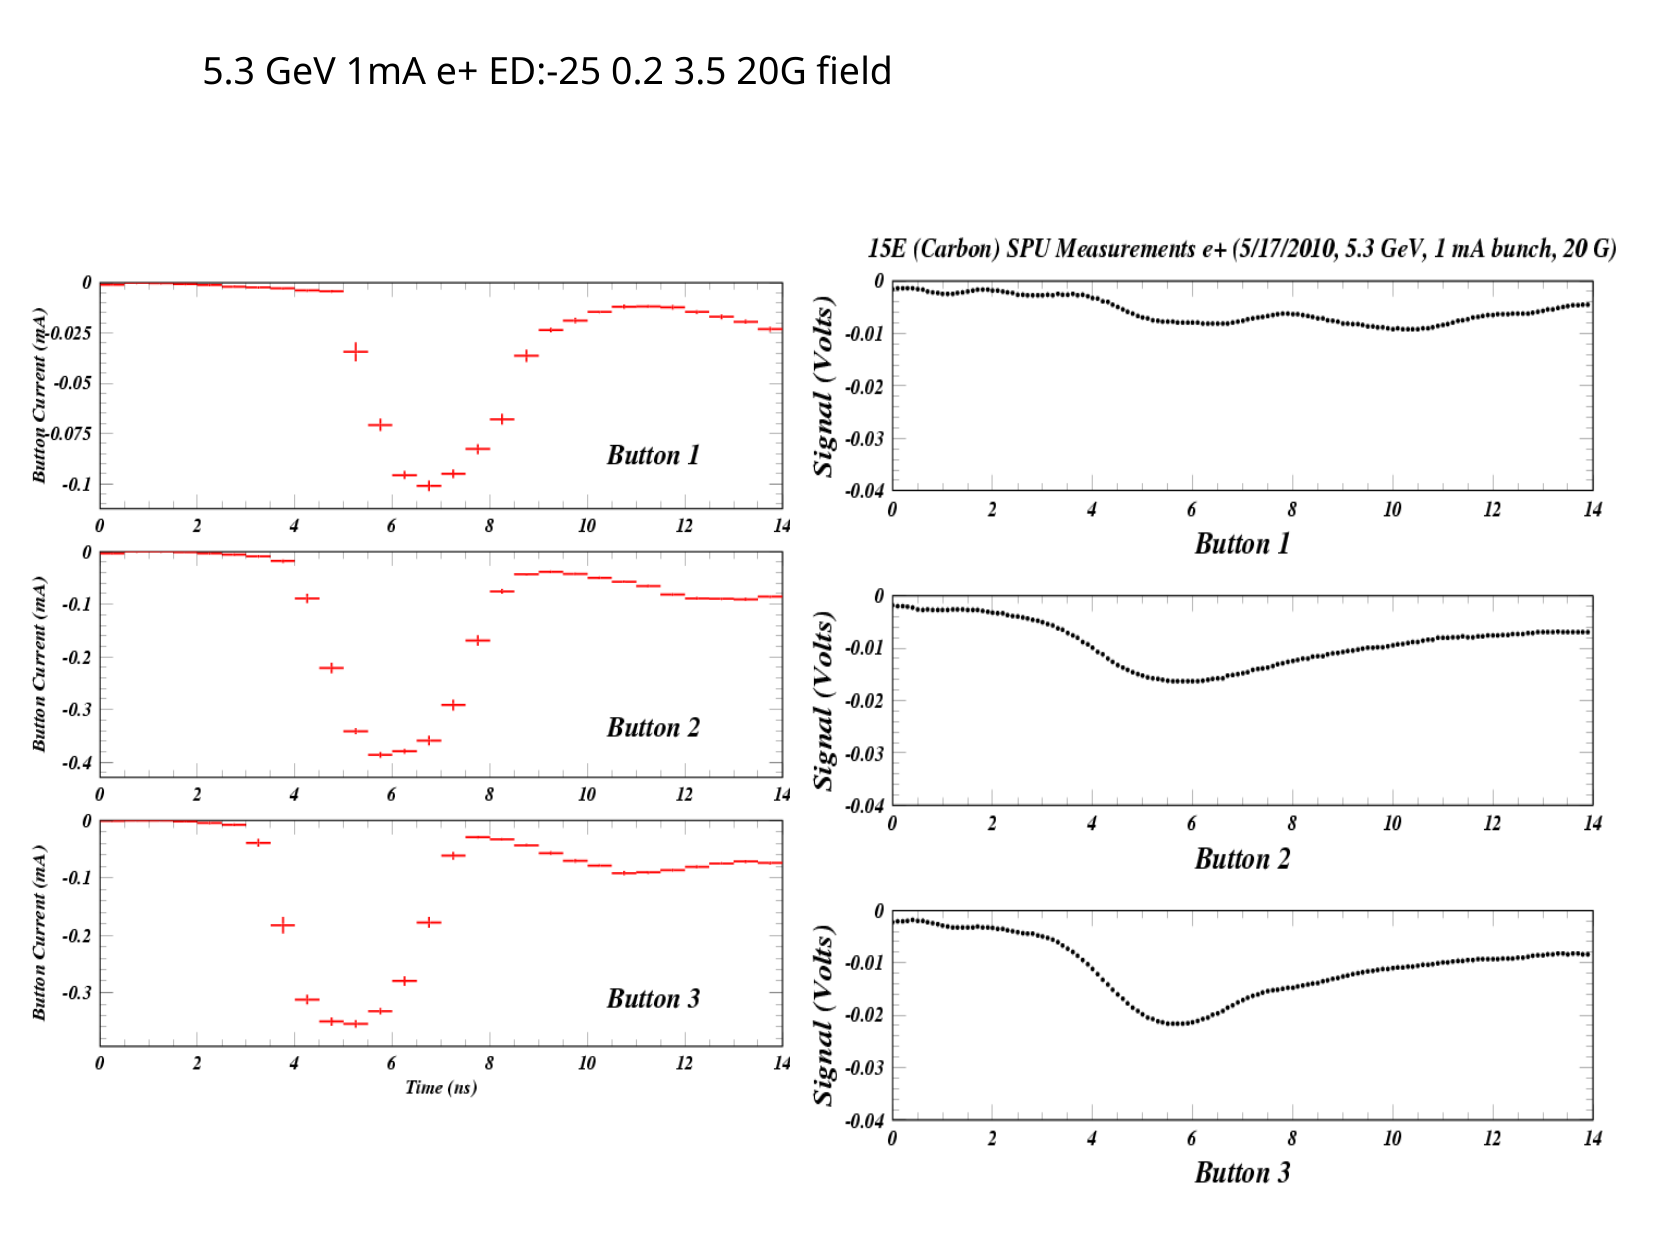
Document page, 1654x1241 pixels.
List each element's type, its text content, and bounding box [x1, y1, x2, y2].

picture [0, 224, 1654, 1201]
text_box 5.3 GeV 1mA e+ ED:-25 0.2 3.5 20G field [187, 37, 1238, 97]
